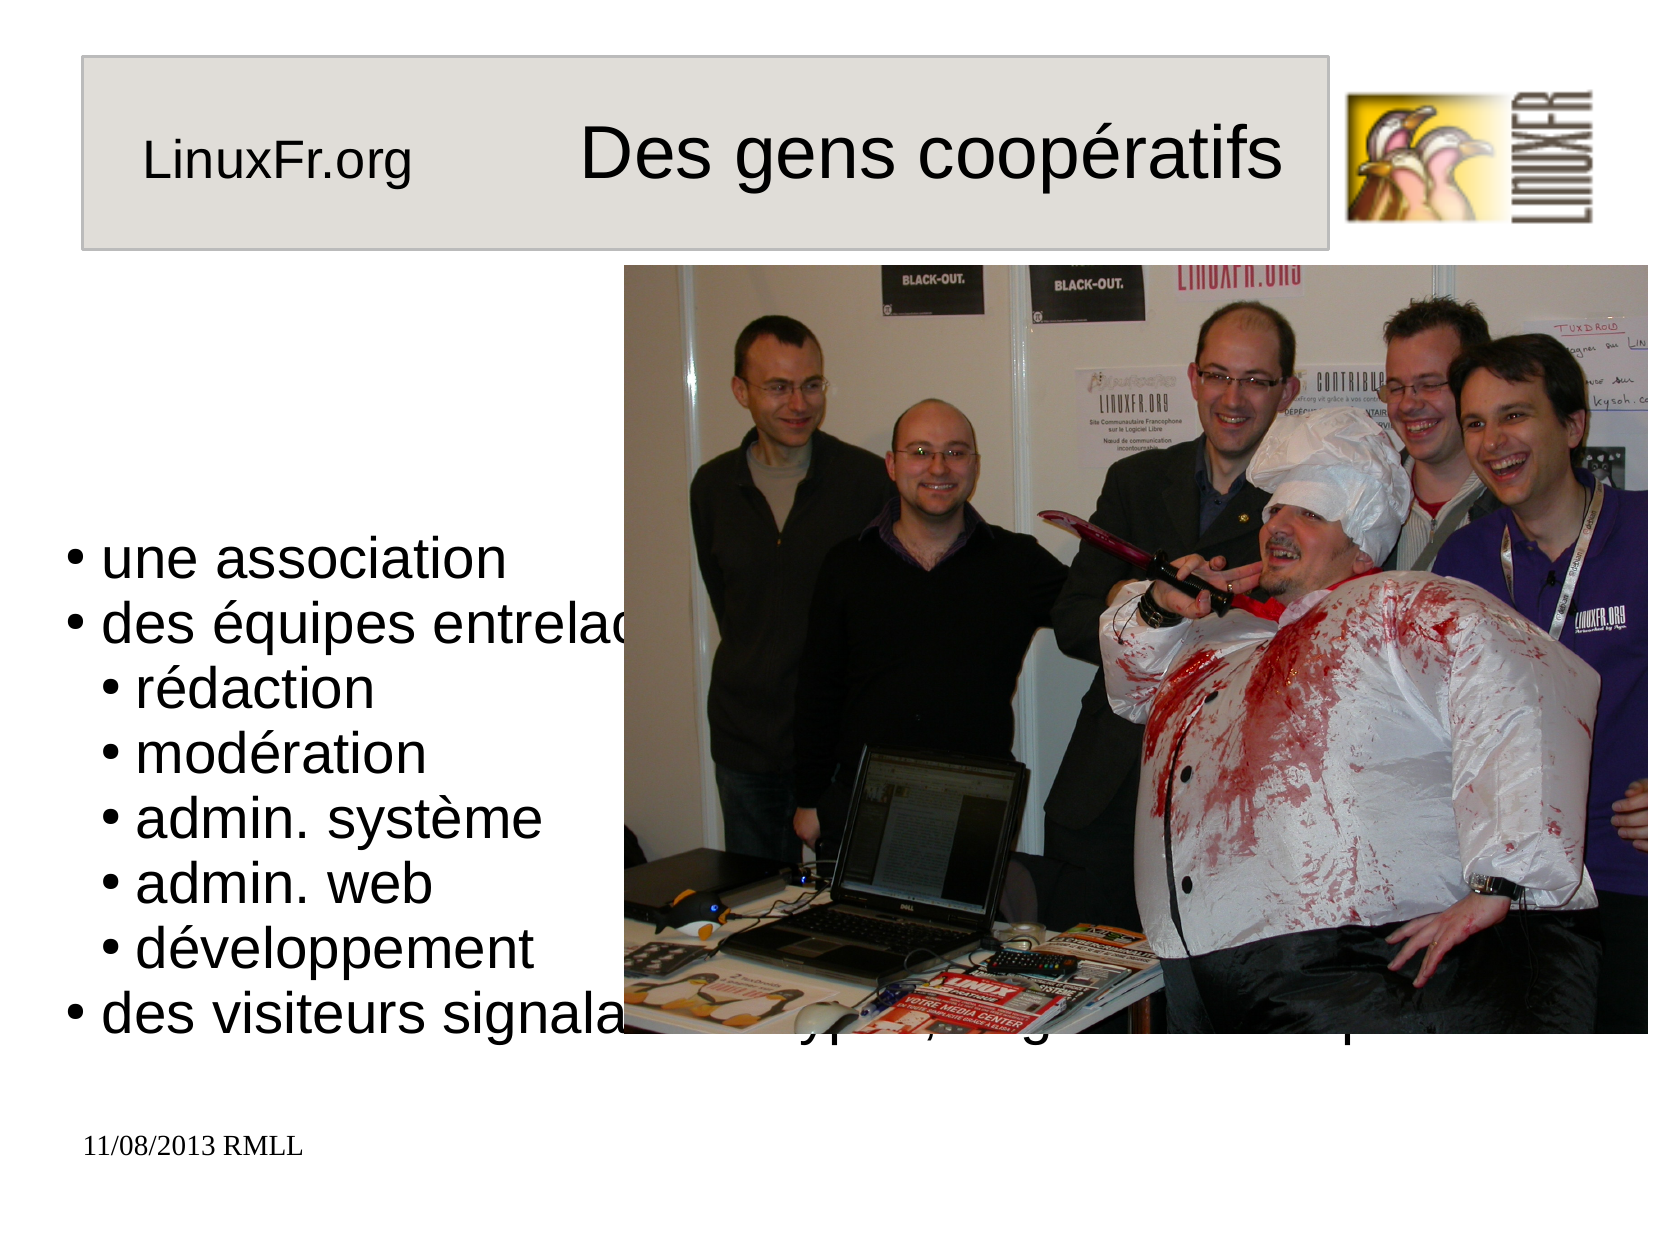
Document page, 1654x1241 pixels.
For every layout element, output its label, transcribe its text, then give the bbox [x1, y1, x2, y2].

subtitle une association des équipes entrelacées rédaction modération admin. système admin. web développement des visiteurs signalant les typos, bugs et autres pannes [29, 525, 1595, 1146]
picture [1341, 88, 1601, 229]
title LinuxFr.org Des gens coopératifs [82, 56, 1329, 250]
picture [624, 265, 1648, 1034]
